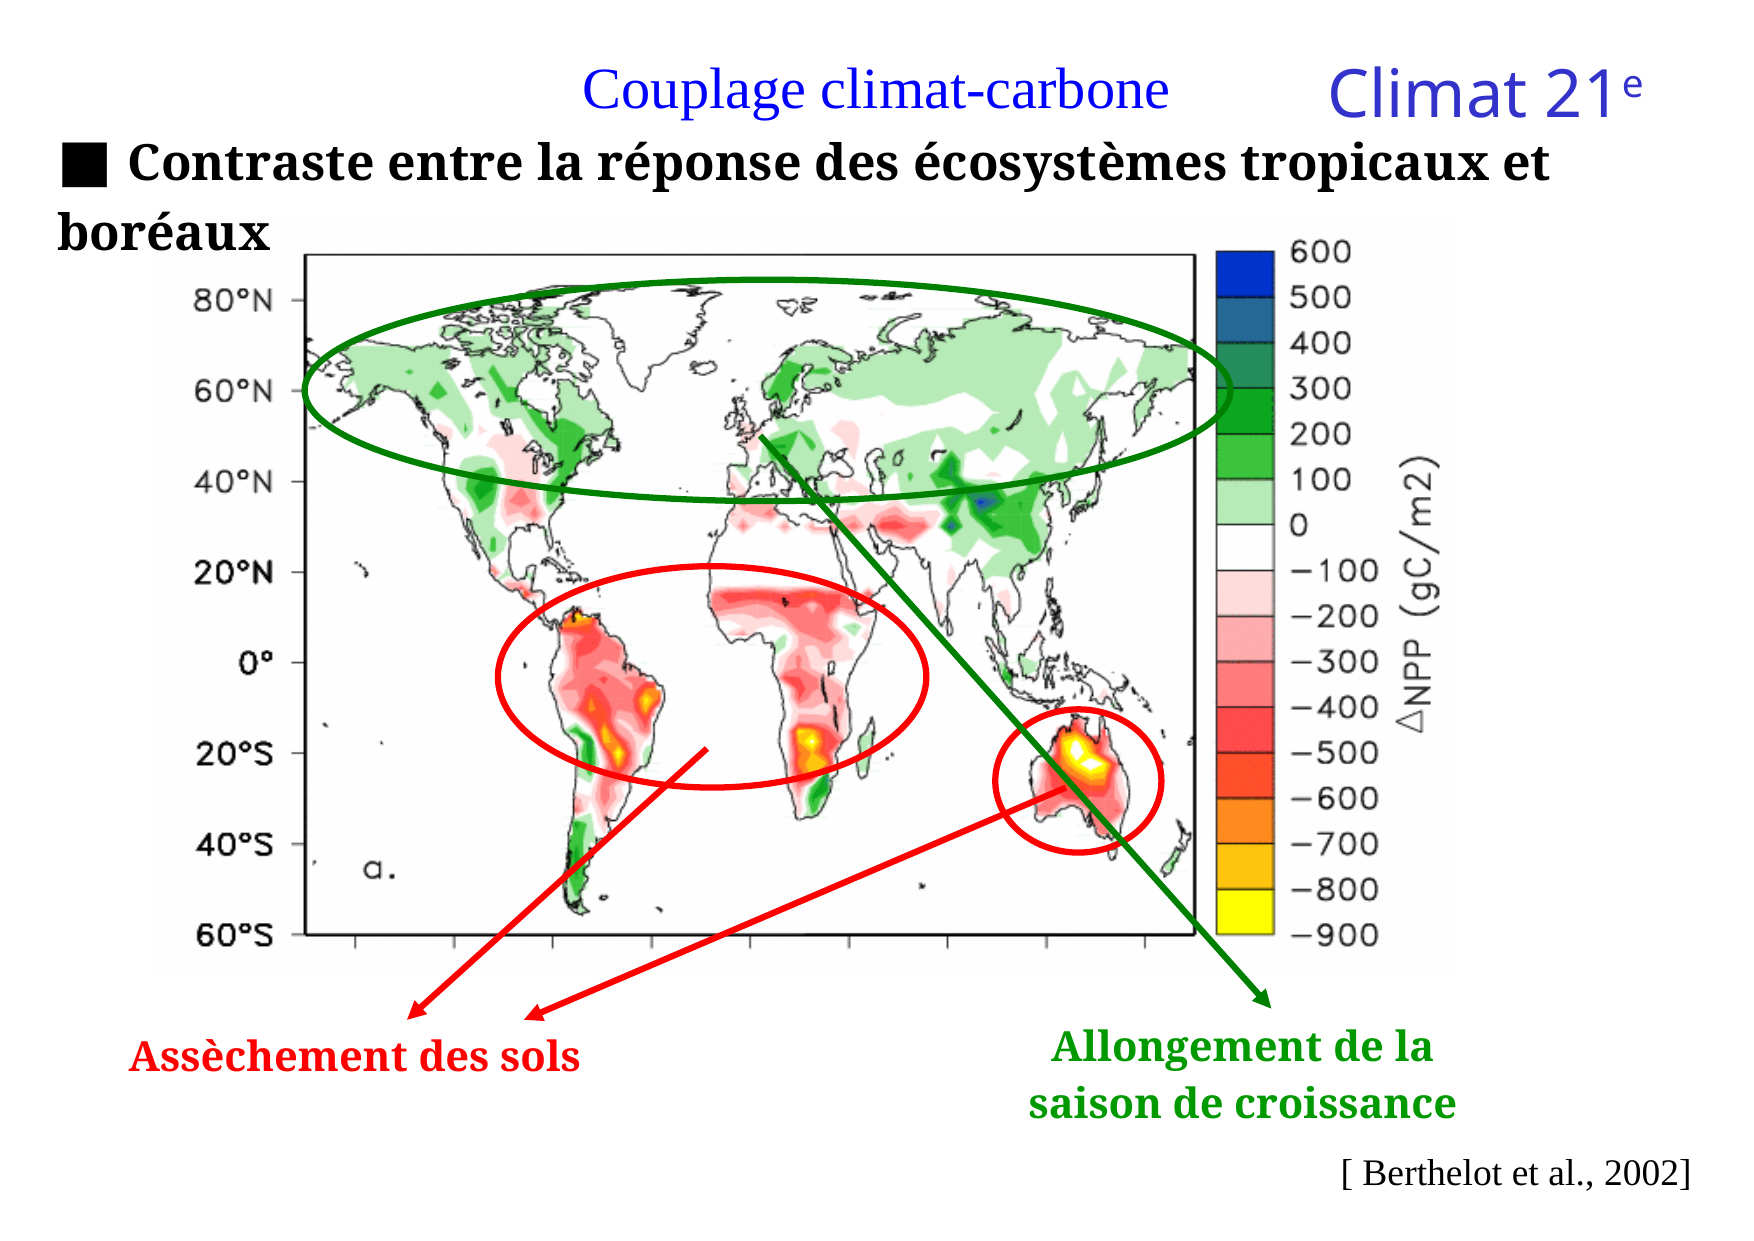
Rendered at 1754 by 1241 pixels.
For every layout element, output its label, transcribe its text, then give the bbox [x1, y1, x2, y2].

picture [999, 734, 1116, 849]
text_box ■ Contraste entre la réponse des écosystèmes tropicaux et boréaux [42, 110, 1735, 274]
picture [152, 274, 1452, 978]
text_box Allongement de la saison de croissance [981, 1008, 1505, 1139]
picture [632, 819, 1238, 978]
text_box [ Berthelot et al., 2002] [1325, 1143, 1708, 1201]
text_box Climat 21e [1216, 38, 1754, 145]
picture [502, 570, 923, 784]
picture [308, 283, 1227, 497]
text_box Couplage climat-carbone [94, 7, 1674, 129]
picture [1027, 713, 1158, 837]
text_box Assèchement des sols [95, 1019, 614, 1092]
